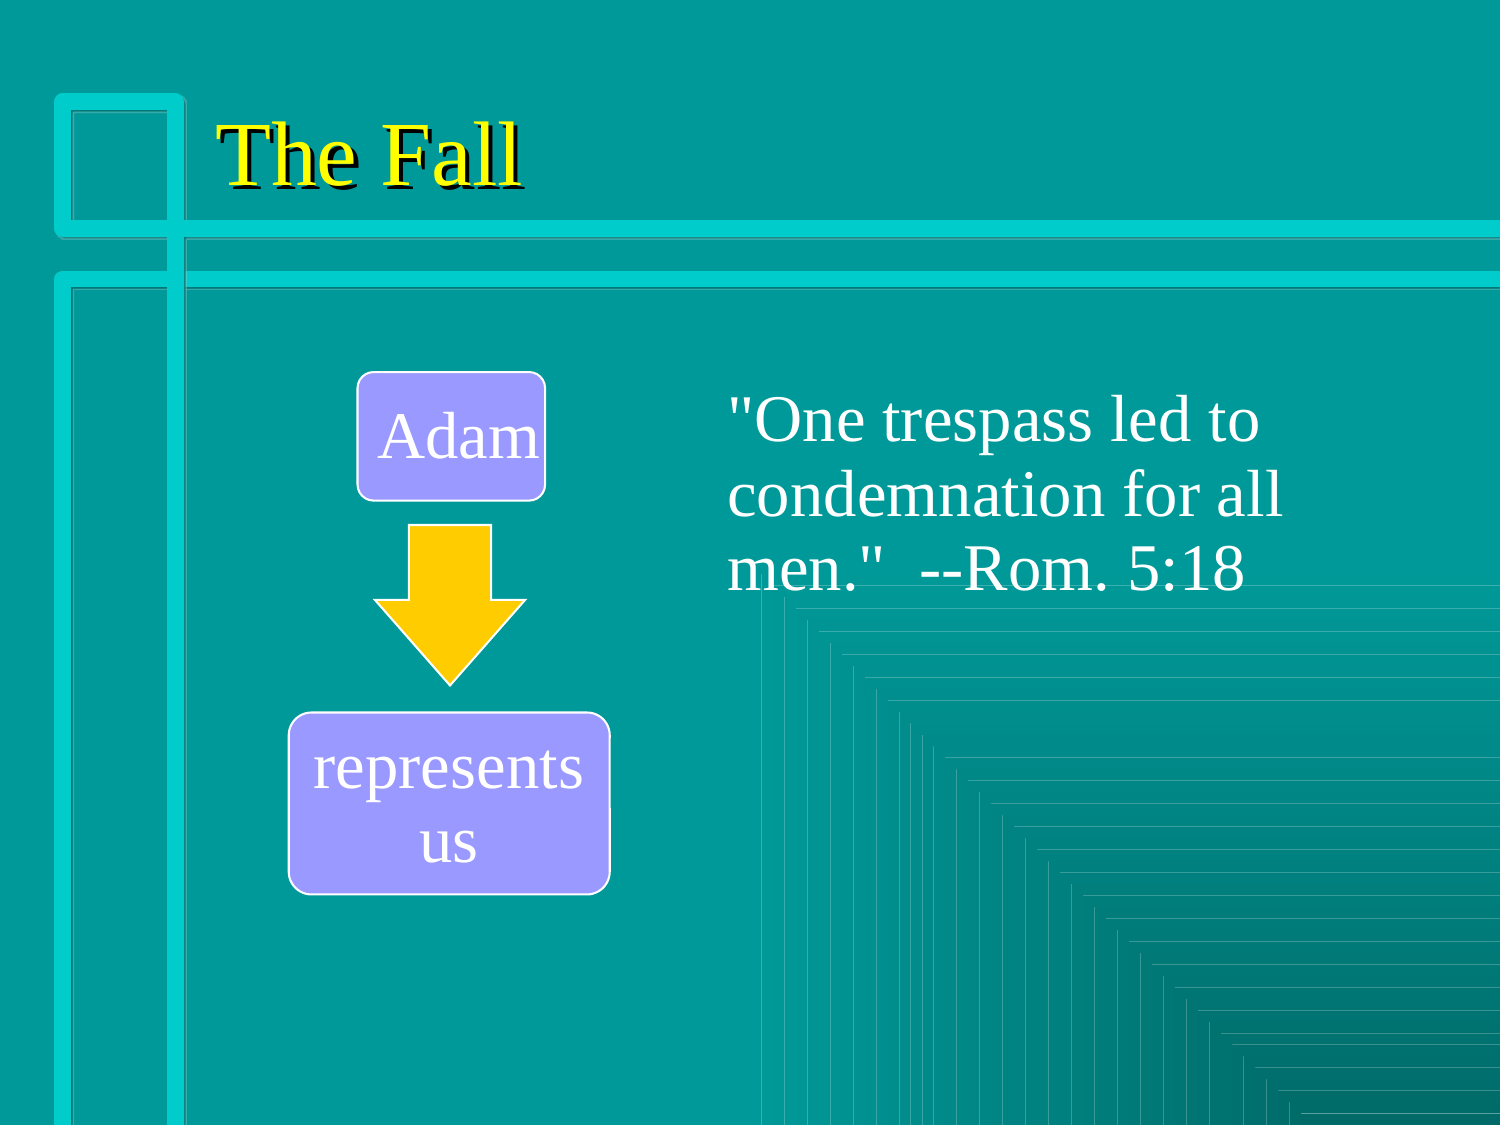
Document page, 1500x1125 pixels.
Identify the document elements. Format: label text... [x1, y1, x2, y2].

text_box represents us [288, 712, 610, 895]
text_box [375, 525, 526, 686]
text_box Adam [357, 372, 546, 501]
title The Fall [200, 34, 1476, 213]
text_box "One trespass led to condemnation for all men." --Rom. 5:18 [712, 375, 1351, 612]
